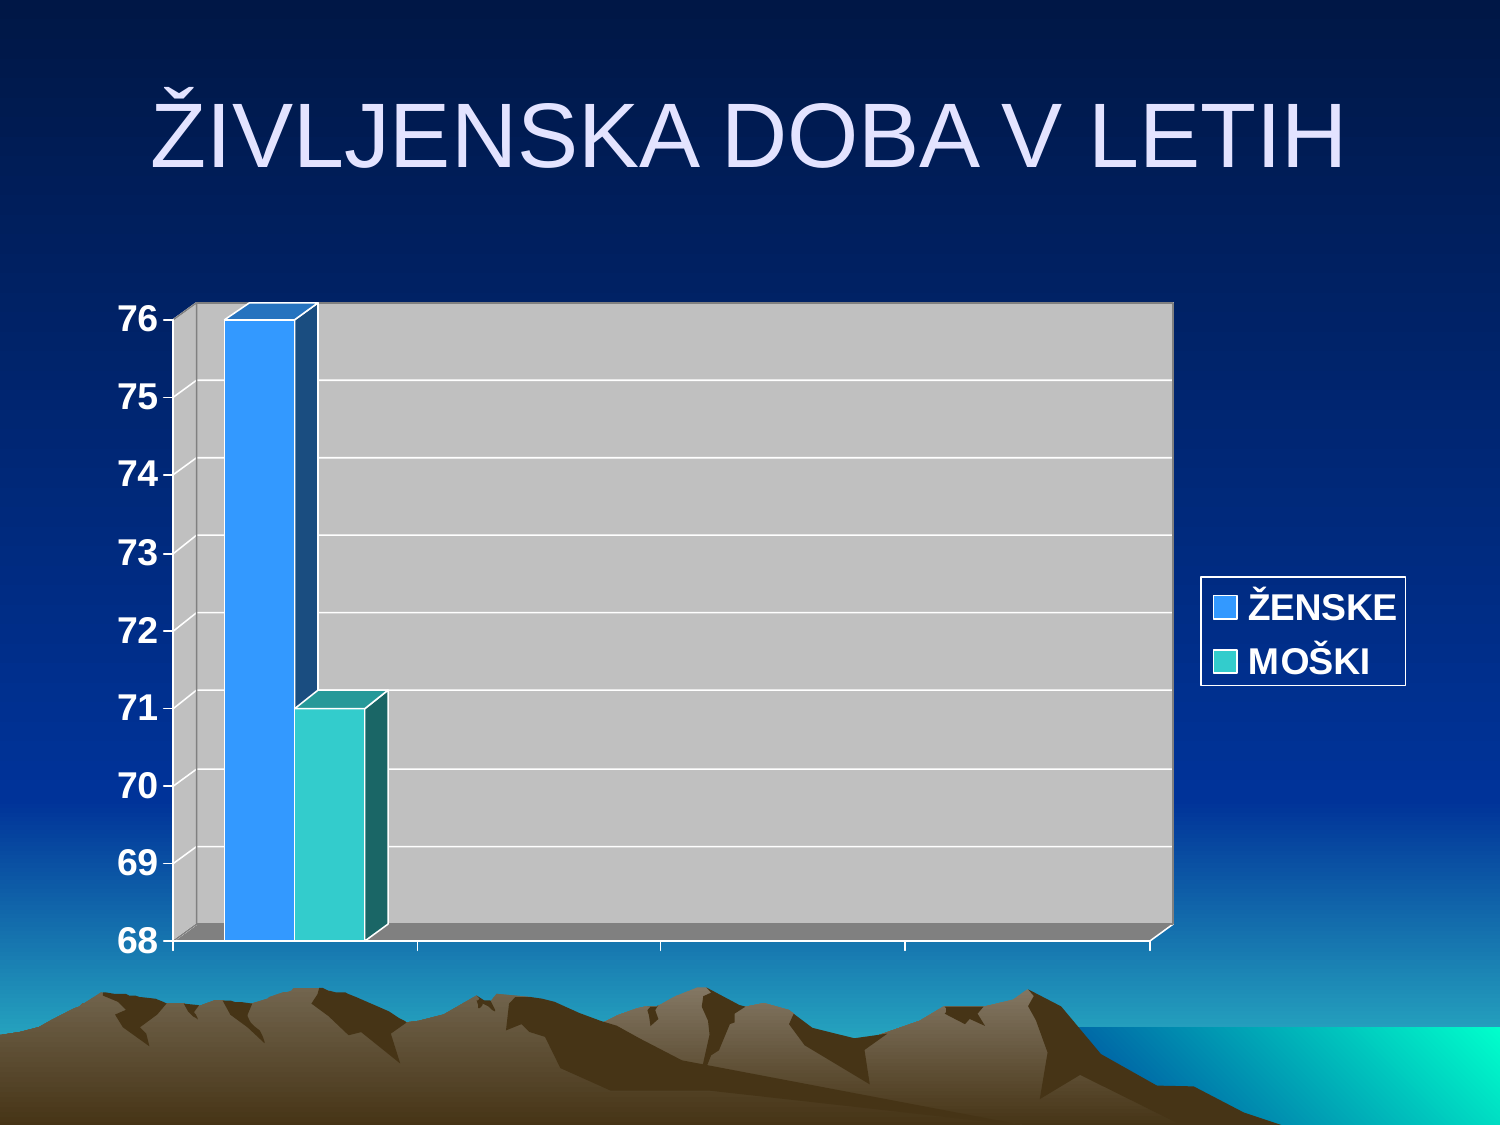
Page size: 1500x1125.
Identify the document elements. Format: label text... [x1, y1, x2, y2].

picture [75, 262, 1421, 1000]
title ŽIVLJENSKA DOBA V LETIH [75, 37, 1425, 225]
